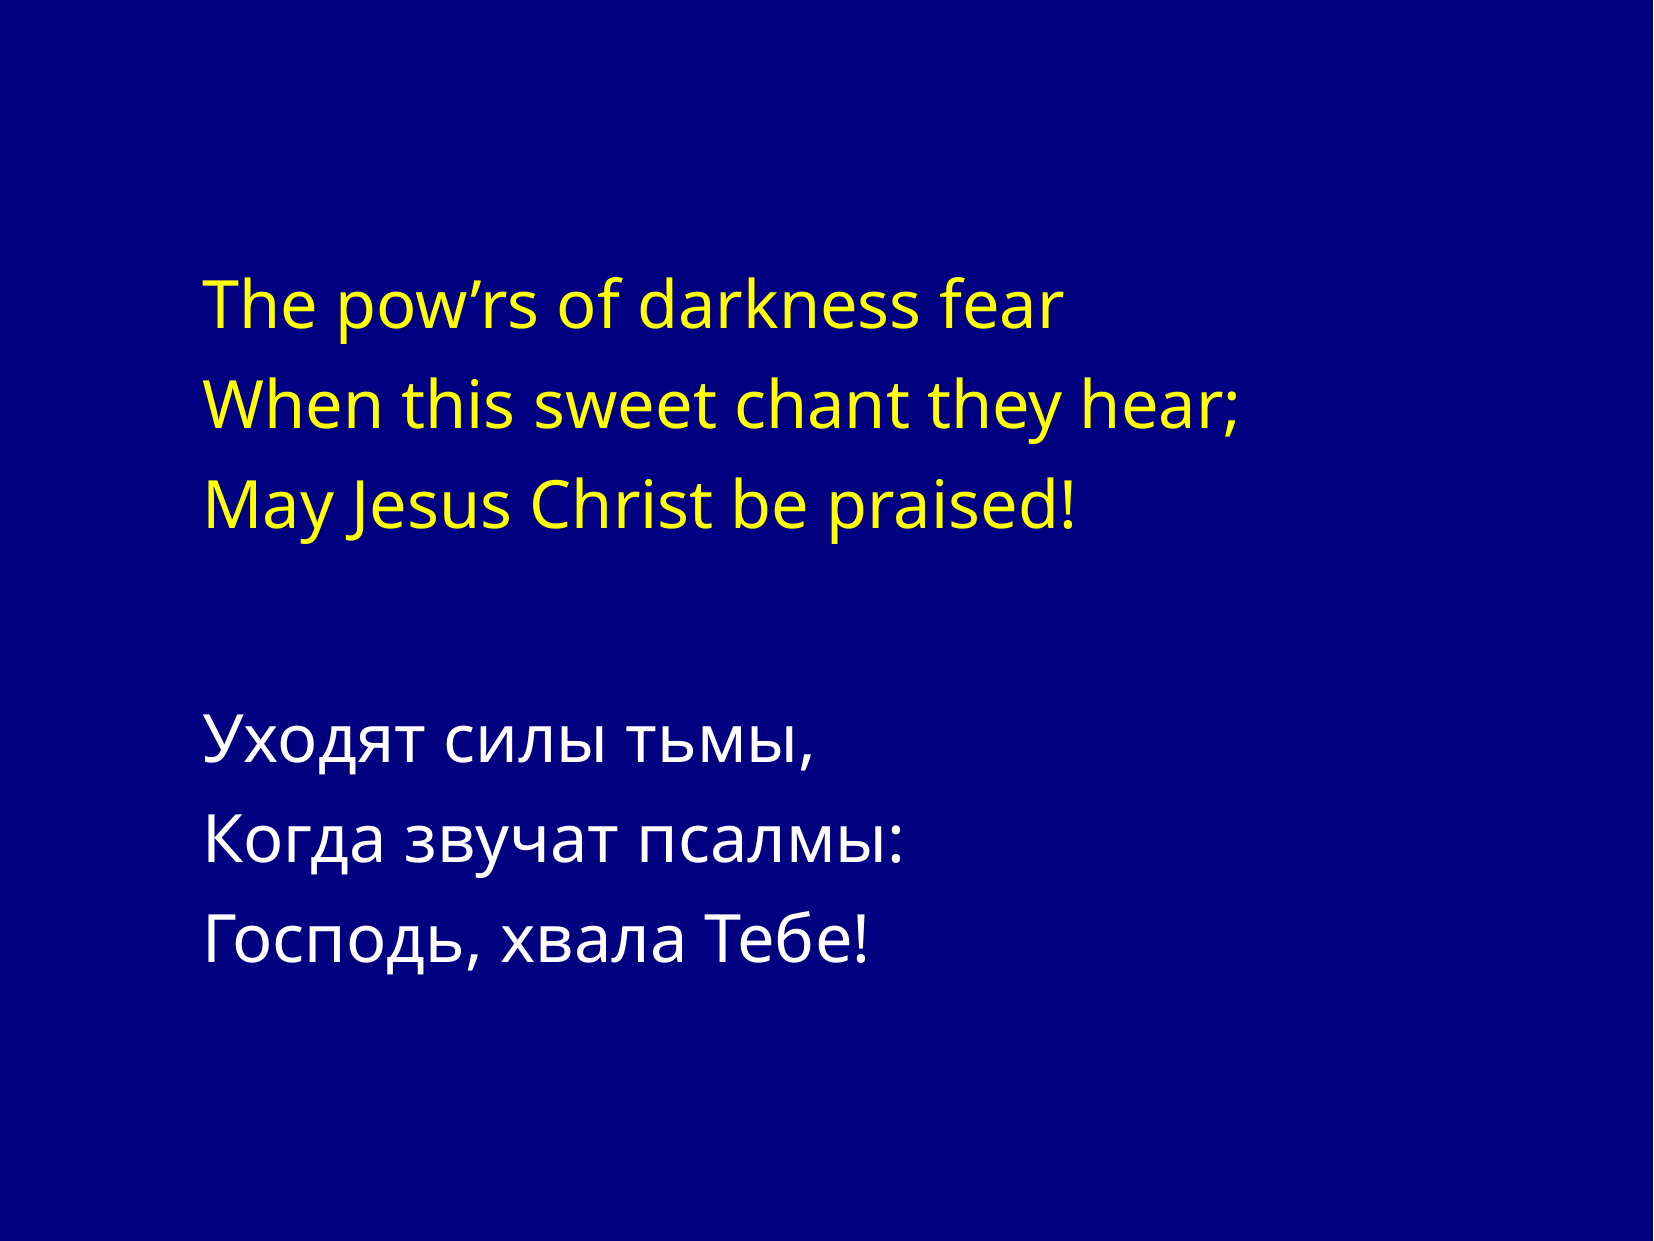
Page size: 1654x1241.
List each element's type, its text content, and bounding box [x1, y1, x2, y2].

text_box Уходят силы тьмы, Когда звучат псалмы: Господь, хвала Тебе! [75, 675, 1576, 1163]
text_box The pow’rs of darkness fear When this sweet chant they hear; May Jesus Christ be praised! [75, 150, 1576, 638]
